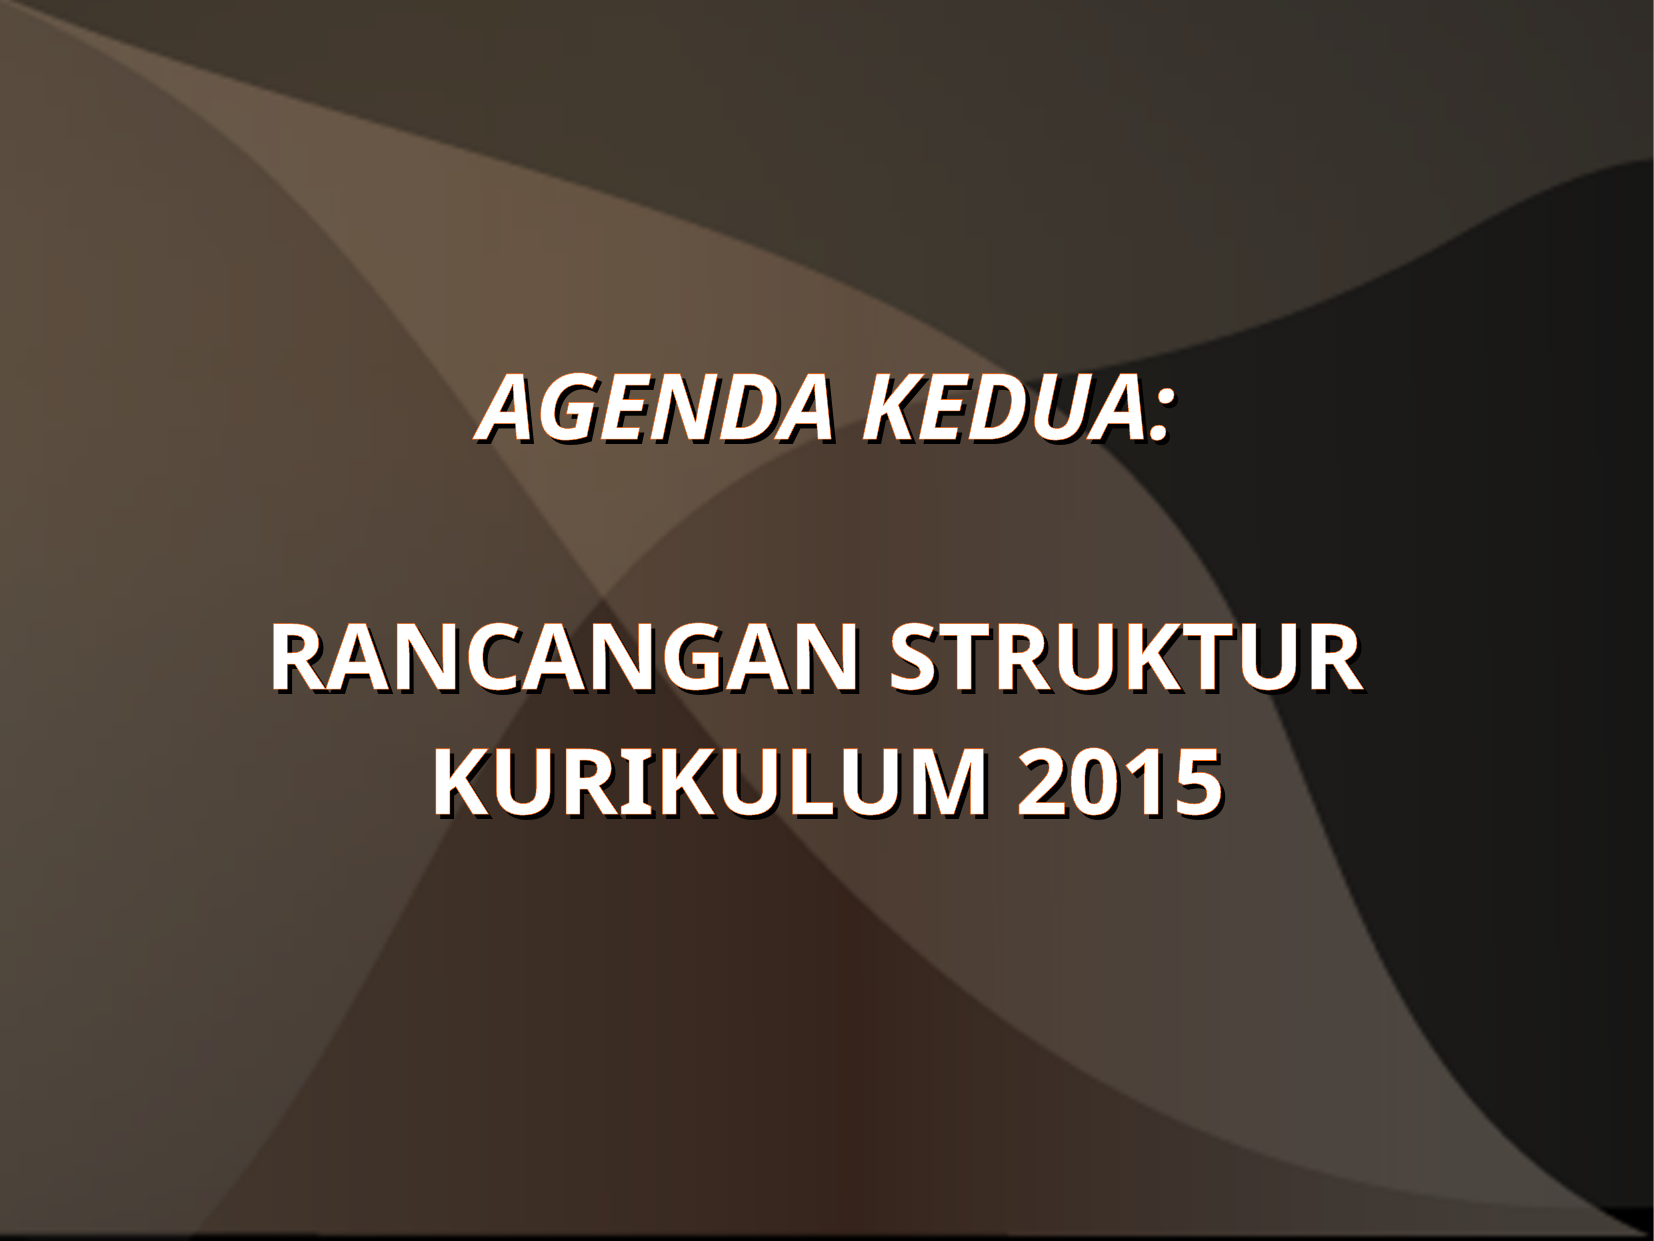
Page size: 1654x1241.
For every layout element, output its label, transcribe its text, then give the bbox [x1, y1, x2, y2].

title AGENDA KEDUA: RANCANGAN STRUKTUR KURIKULUM 2015 [82, 384, 1571, 798]
picture [0, 0, 1654, 1241]
